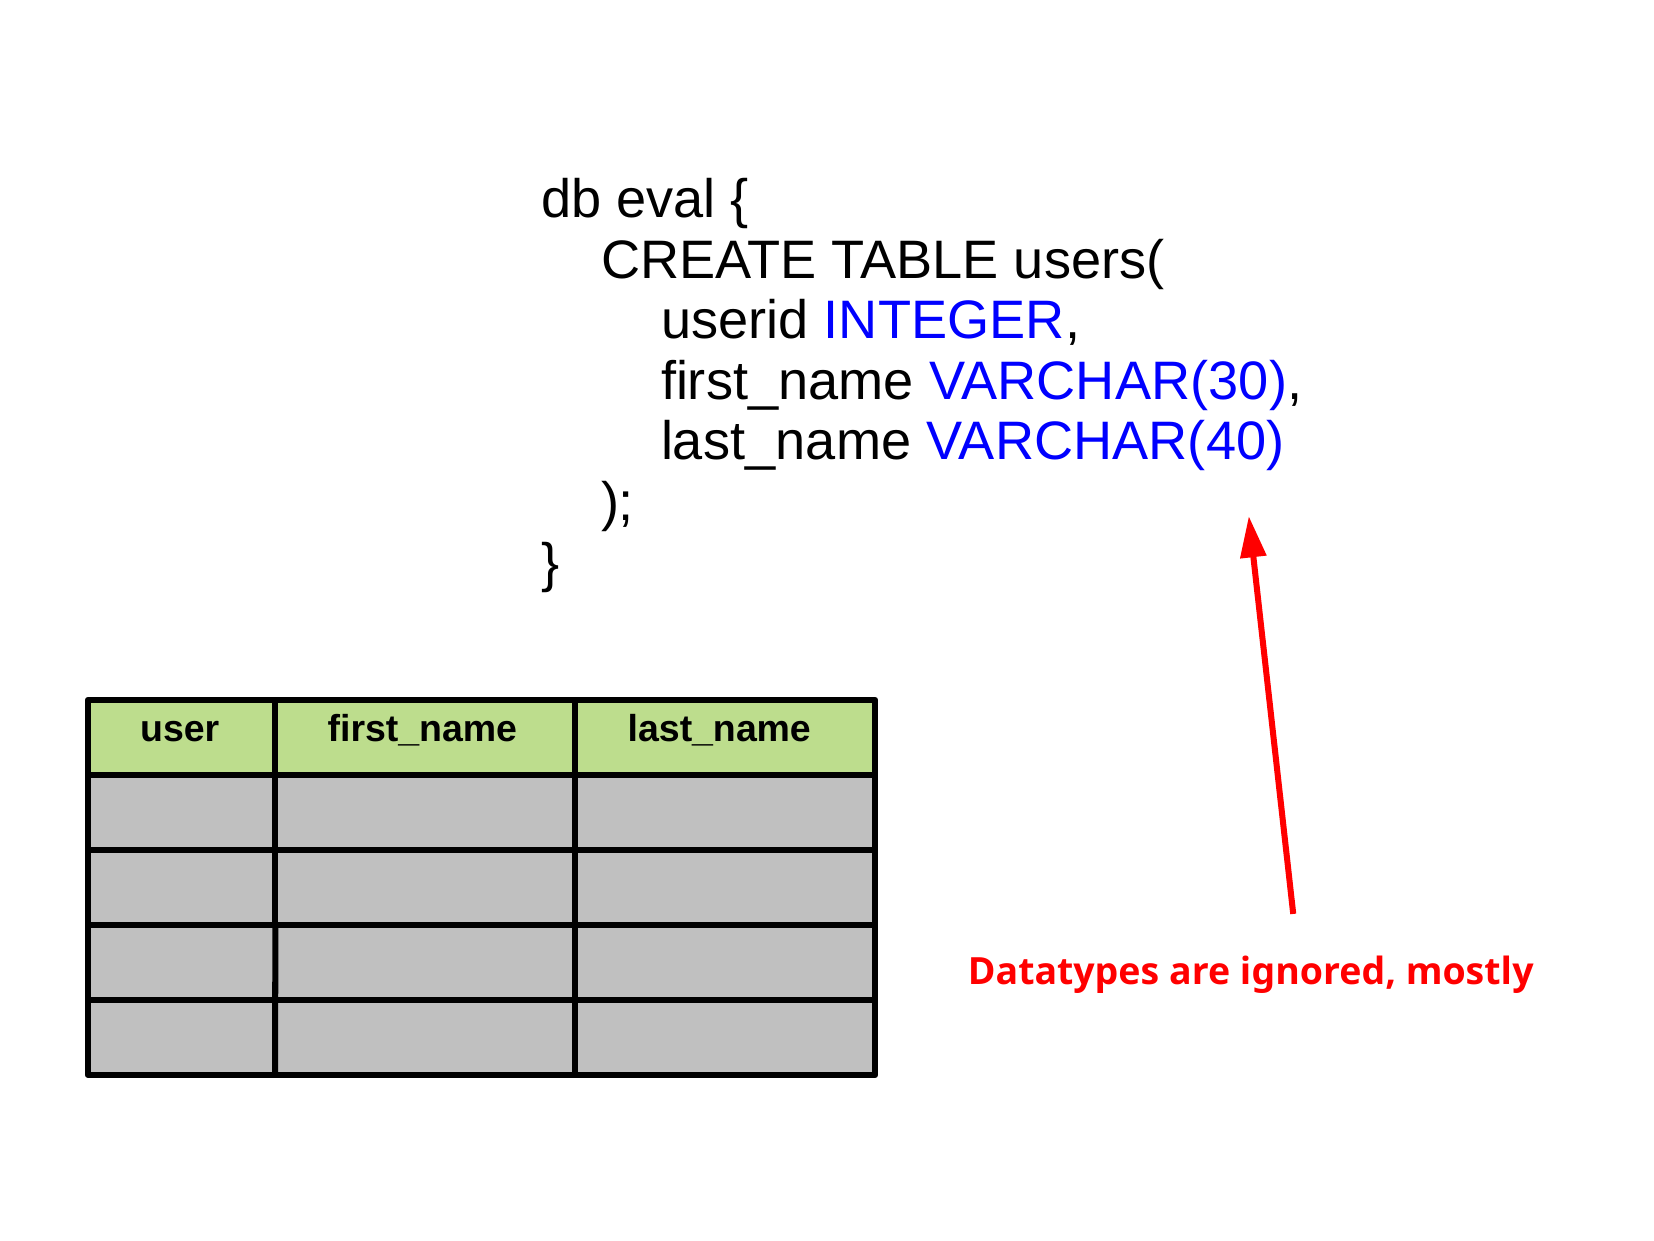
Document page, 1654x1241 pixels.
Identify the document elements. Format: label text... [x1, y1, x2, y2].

text_box db eval { CREATE TABLE users( userid INTEGER, first_name VARCHAR(30), last_name VARCHAR(40) ); } [526, 161, 1317, 612]
text_box first_name [312, 699, 538, 759]
text_box last_name [612, 699, 838, 759]
text_box [87, 699, 876, 1075]
text_box Datatypes are ignored, mostly [950, 934, 1522, 1012]
text_box user [125, 699, 235, 759]
